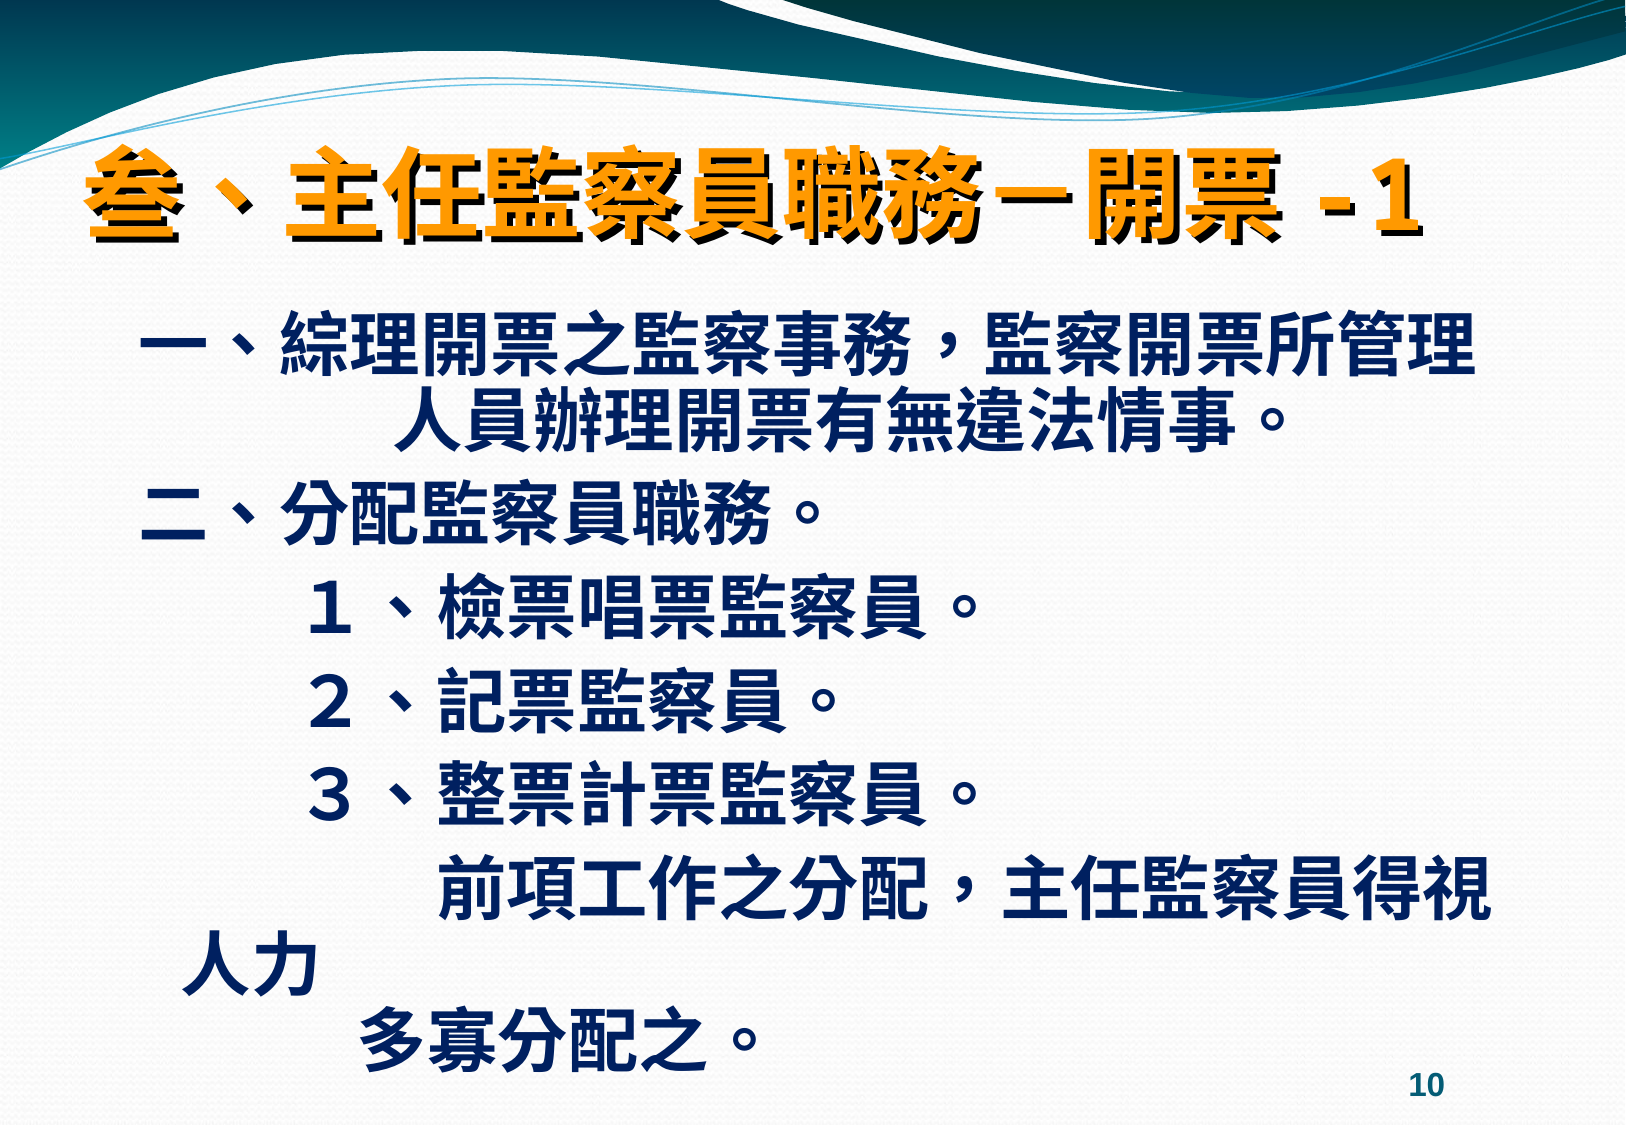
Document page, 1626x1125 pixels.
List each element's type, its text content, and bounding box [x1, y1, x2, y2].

title 叁、主任監察員職務－開票-1 [81, 106, 1544, 251]
text_box [1408, 1042, 1544, 1103]
list 一、綜理開票之監察事務，監察開票所管理 人員辦理開票有無違法情事。 二、分配監察員職務。 １、檢票唱票監察員。 ２、記票監察員。 ３、整票計票監察員。 前項工作之分配，主任監察員得視人力 多寡分配之。 [81, 302, 1563, 1103]
